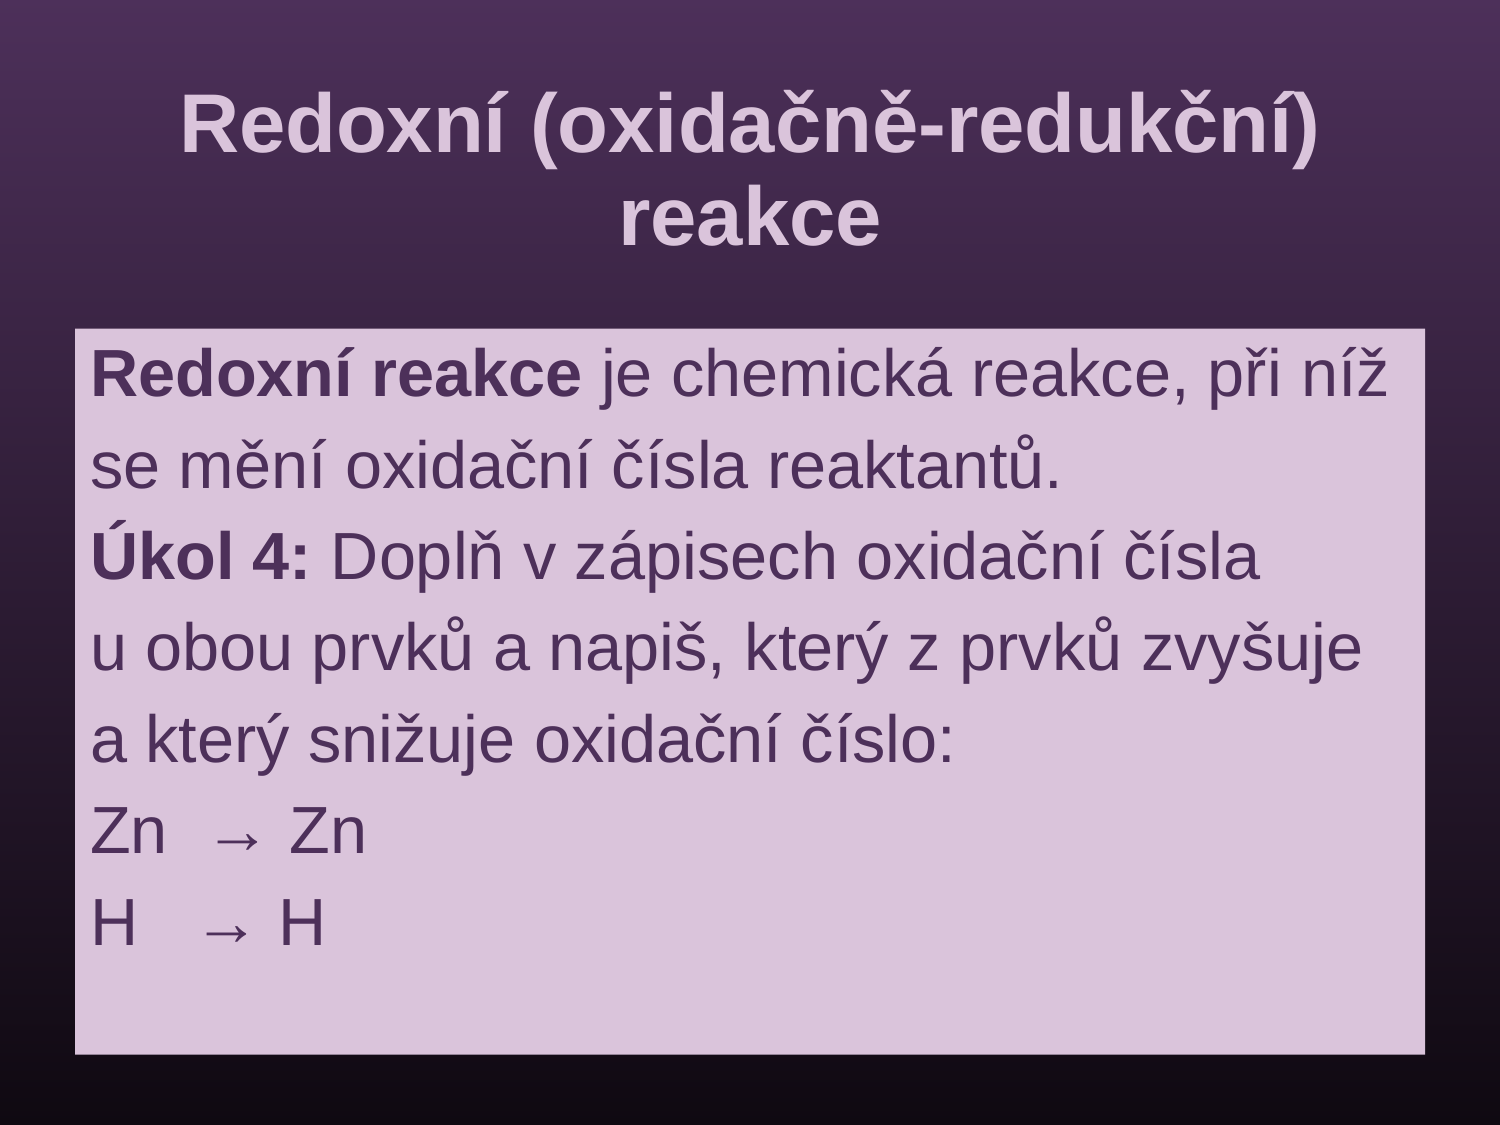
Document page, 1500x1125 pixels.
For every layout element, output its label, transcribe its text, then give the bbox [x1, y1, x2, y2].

title Redoxní (oxidačně-redukční) reakce [75, 69, 1426, 271]
list Redoxní reakce je chemická reakce, při níž se mění oxidační čísla reaktantů. Úkol 4: Doplň v zápisech oxidační čísla u obou prvků a napiš, který z prvků zvyšuje a který snižuje oxidační číslo: Zn → Zn H → H [75, 328, 1426, 1055]
